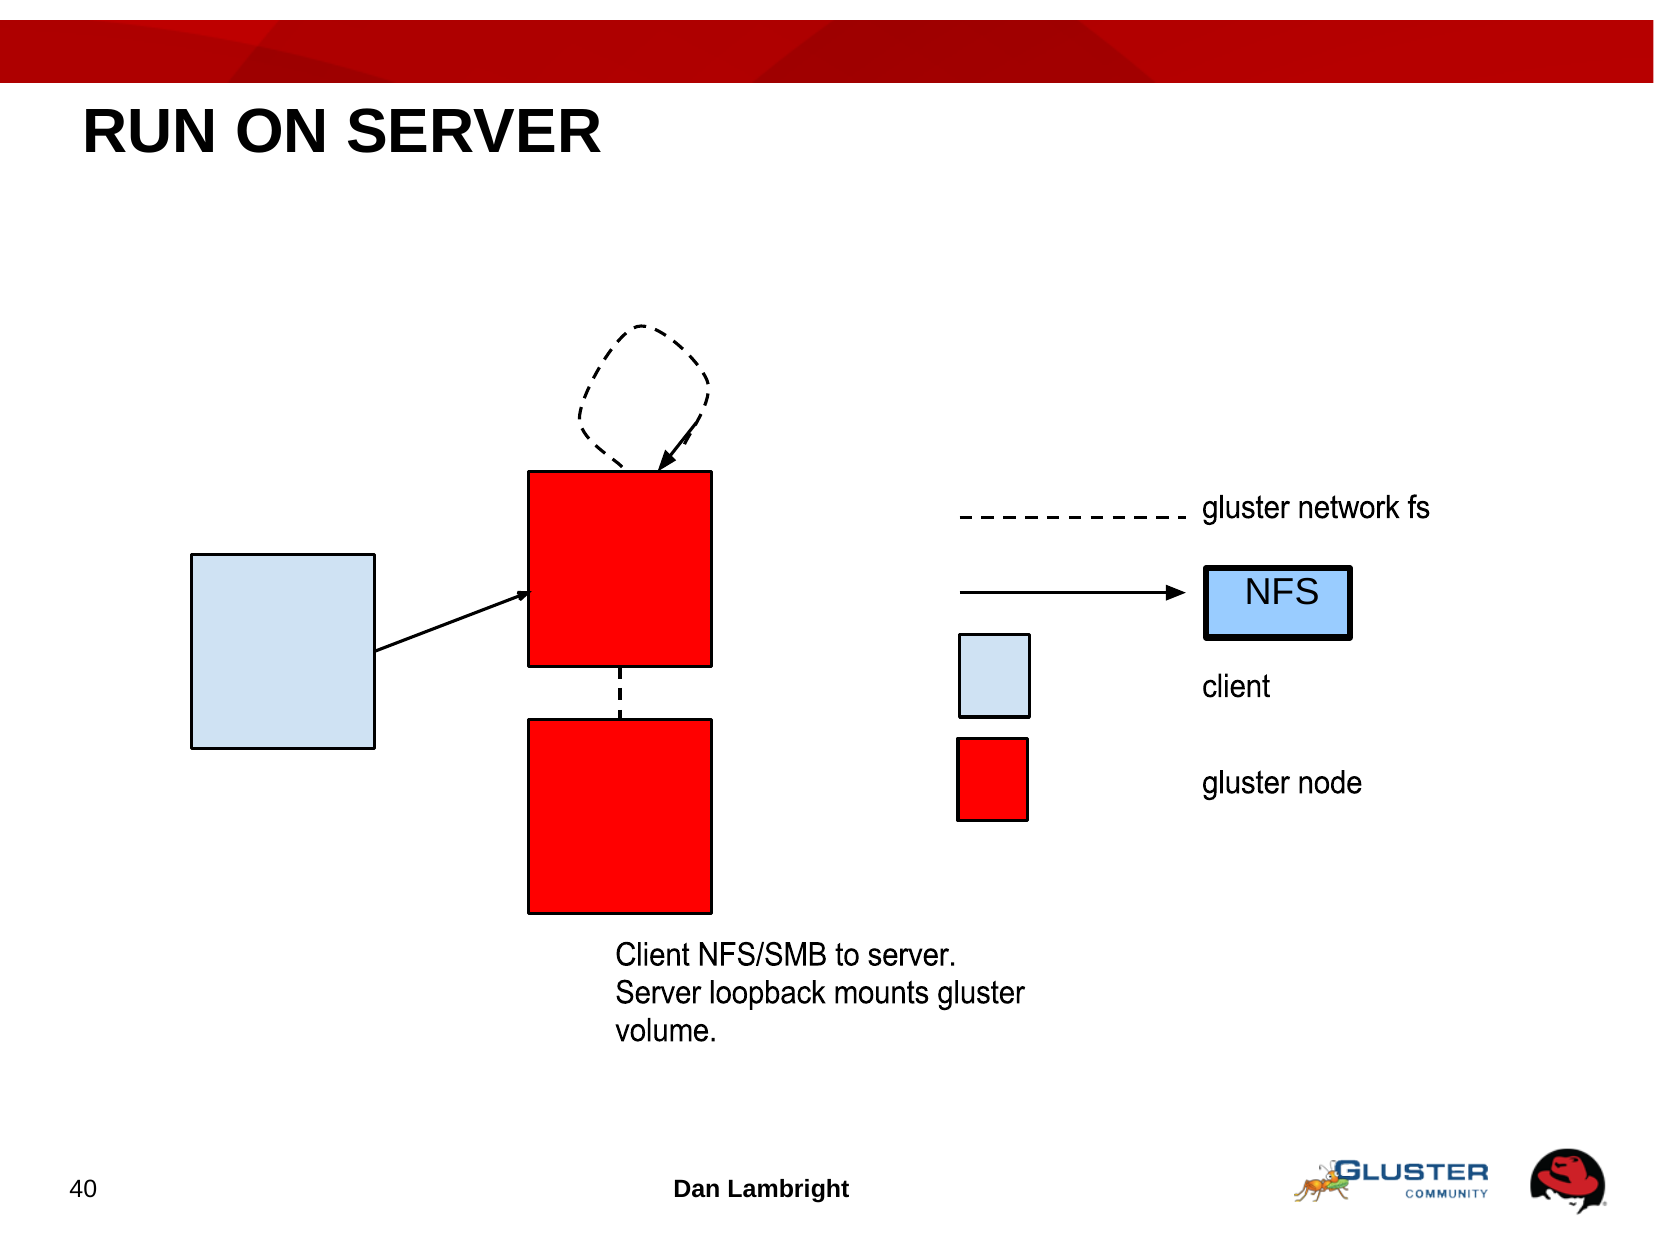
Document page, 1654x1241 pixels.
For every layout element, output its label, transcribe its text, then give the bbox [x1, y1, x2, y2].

picture [0, 3, 1654, 1241]
text_box NFS [1229, 562, 1335, 620]
text_box [1200, 562, 1351, 652]
